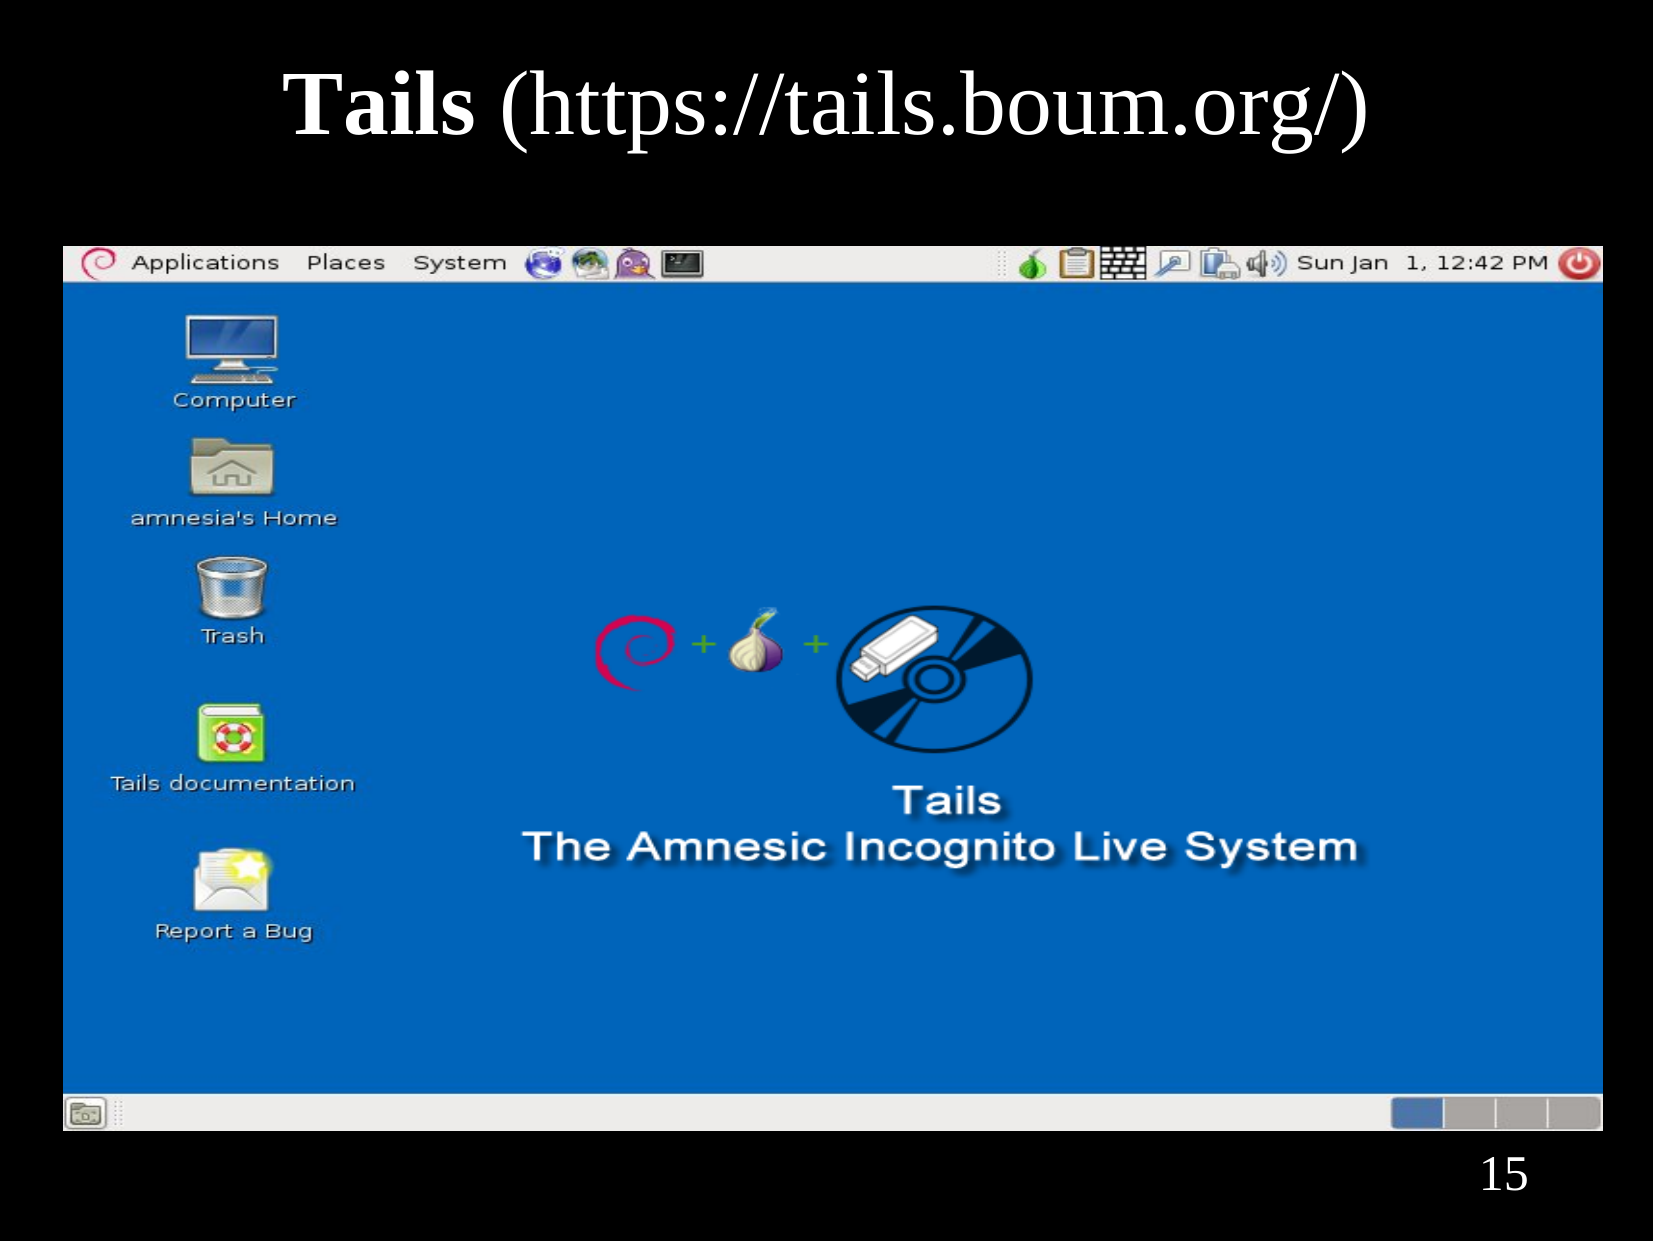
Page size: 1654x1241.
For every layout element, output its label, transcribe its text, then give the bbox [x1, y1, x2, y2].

picture [63, 246, 1603, 1131]
title Tails (https://tails.boum.org/) [121, 0, 1534, 208]
